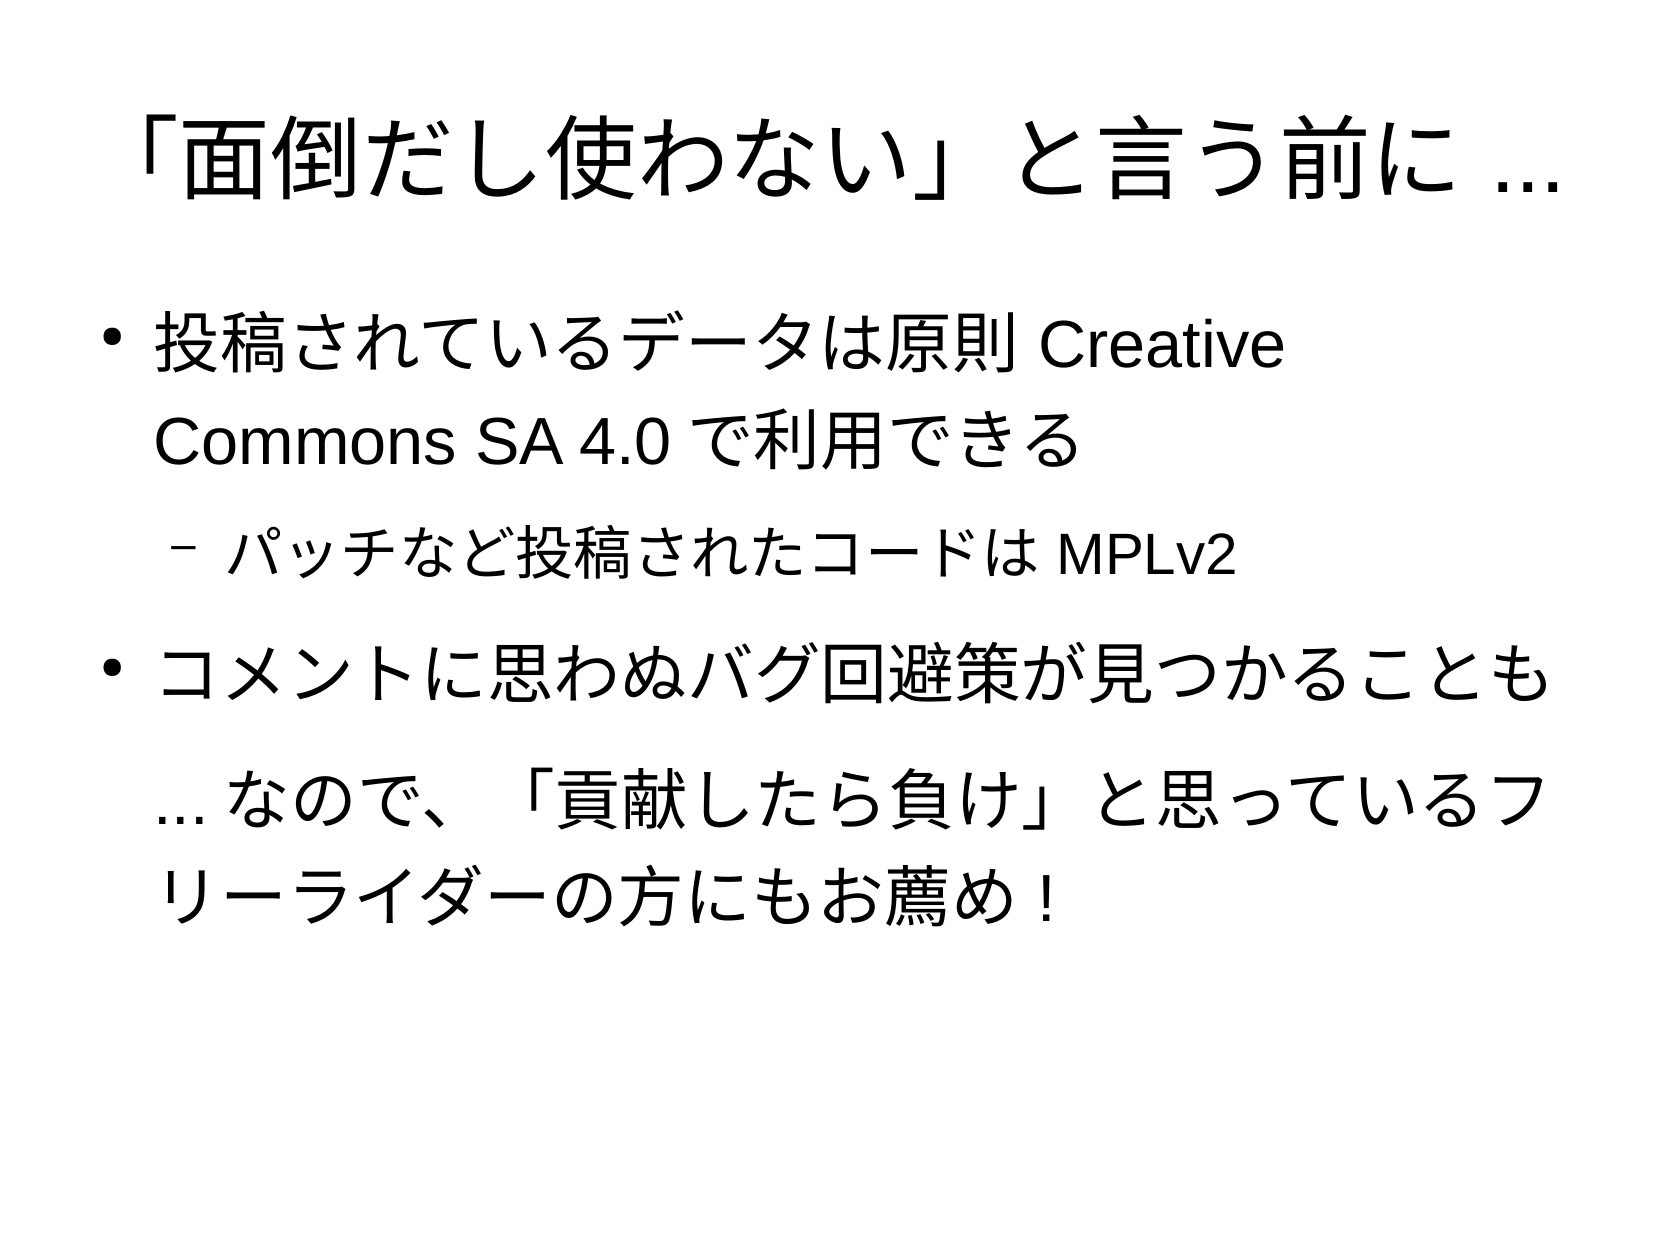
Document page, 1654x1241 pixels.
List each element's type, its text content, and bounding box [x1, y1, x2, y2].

title 「面倒だし使わない」と言う前に... [82, 49, 1571, 257]
list 投稿されているデータは原則Creative Commons SA 4.0で利用できる パッチなど投稿されたコードはMPLv2 コメントに思わぬバグ回避策が見つかることも ...なので、「貢献したら負け」と思っているフリーライダーの方にもお薦め! [82, 290, 1571, 1010]
